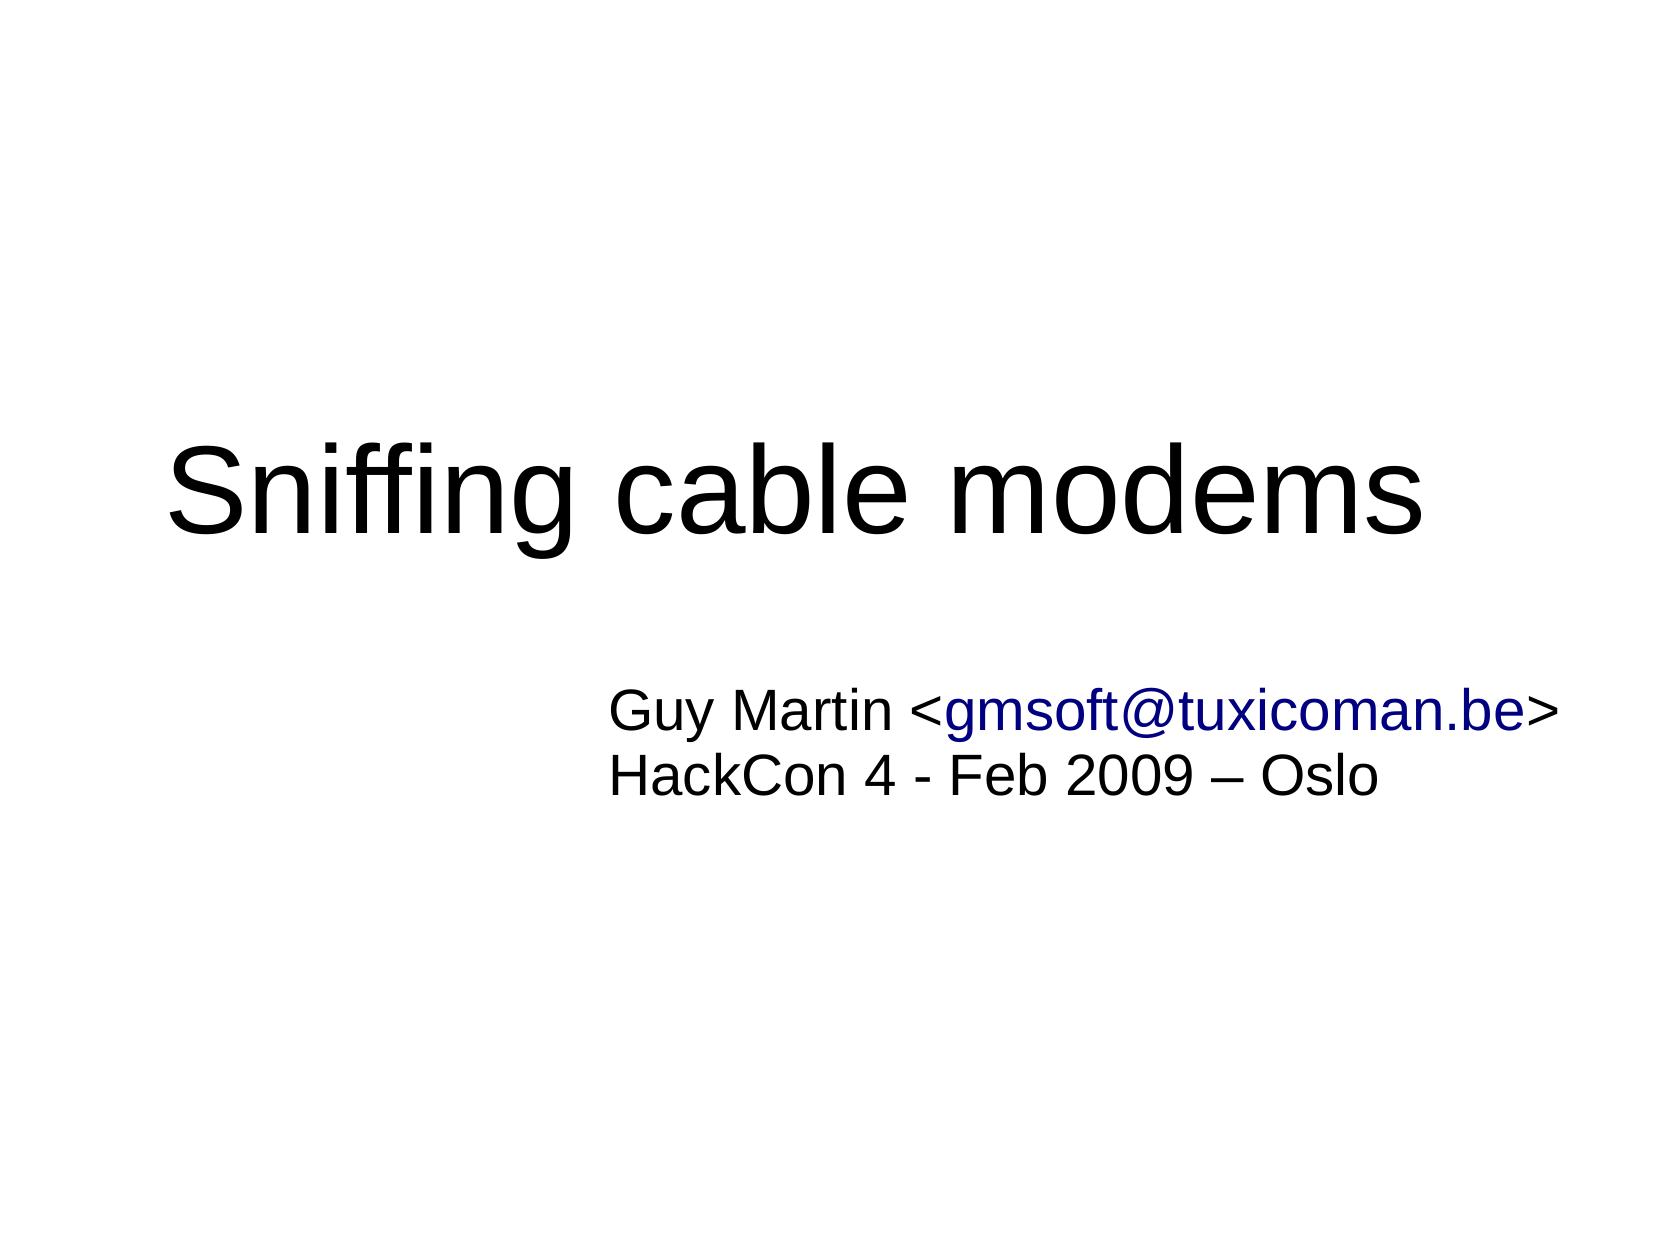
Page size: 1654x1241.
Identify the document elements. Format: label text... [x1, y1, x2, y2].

text_box Guy Martin <gmsoft@tuxicoman.be> HackCon 4 - Feb 2009 – Oslo [593, 670, 1576, 816]
text_box Sniffing cable modems [150, 412, 1463, 568]
